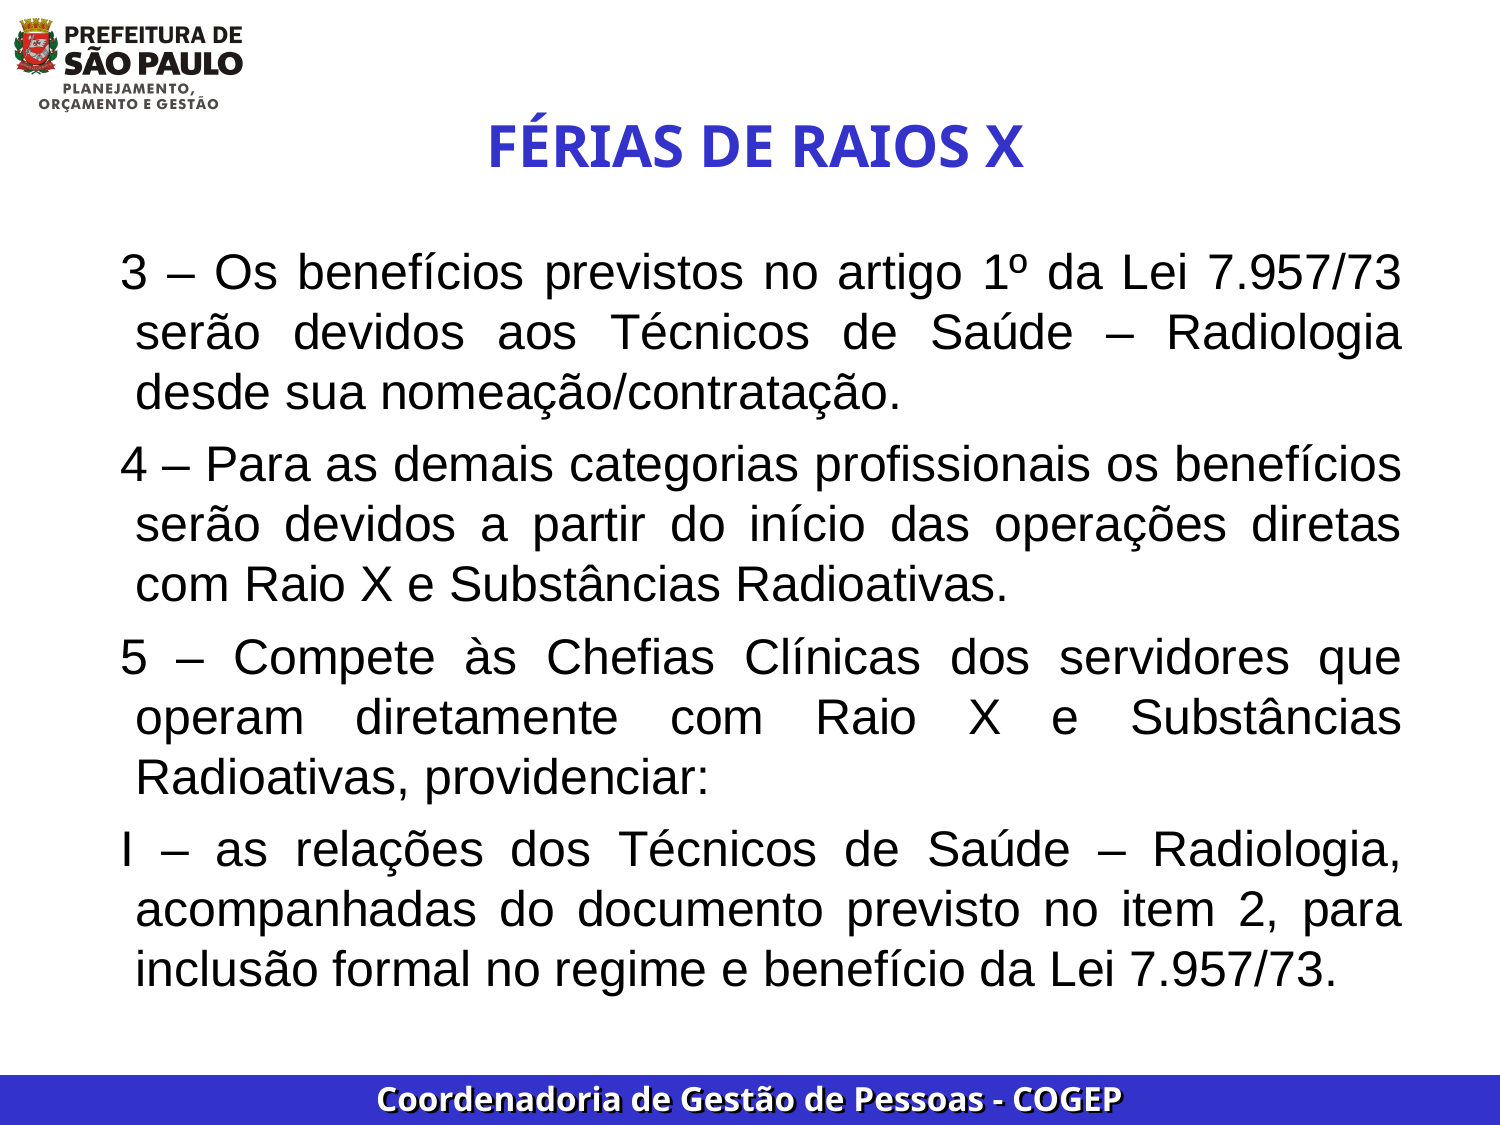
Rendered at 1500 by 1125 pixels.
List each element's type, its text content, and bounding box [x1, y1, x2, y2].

subtitle 3 – Os benefícios previstos no artigo 1º da Lei 7.957/73 serão devidos aos Técnicos de Saúde – Radiologia desde sua nomeação/contratação. 4 – Para as demais categorias profissionais os benefícios serão devidos a partir do início das operações diretas com Raio X e Substâncias Radioativas. 5 – Compete às Chefias Clínicas dos servidores que operam diretamente com Raio X e Substâncias Radioativas, providenciar: I – as relações dos Técnicos de Saúde – Radiologia, acompanhadas do documento previsto no item 2, para inclusão formal no regime e benefício da Lei 7.957/73. [29, 231, 1436, 1002]
title FÉRIAS DE RAIOS X [100, 101, 1412, 187]
